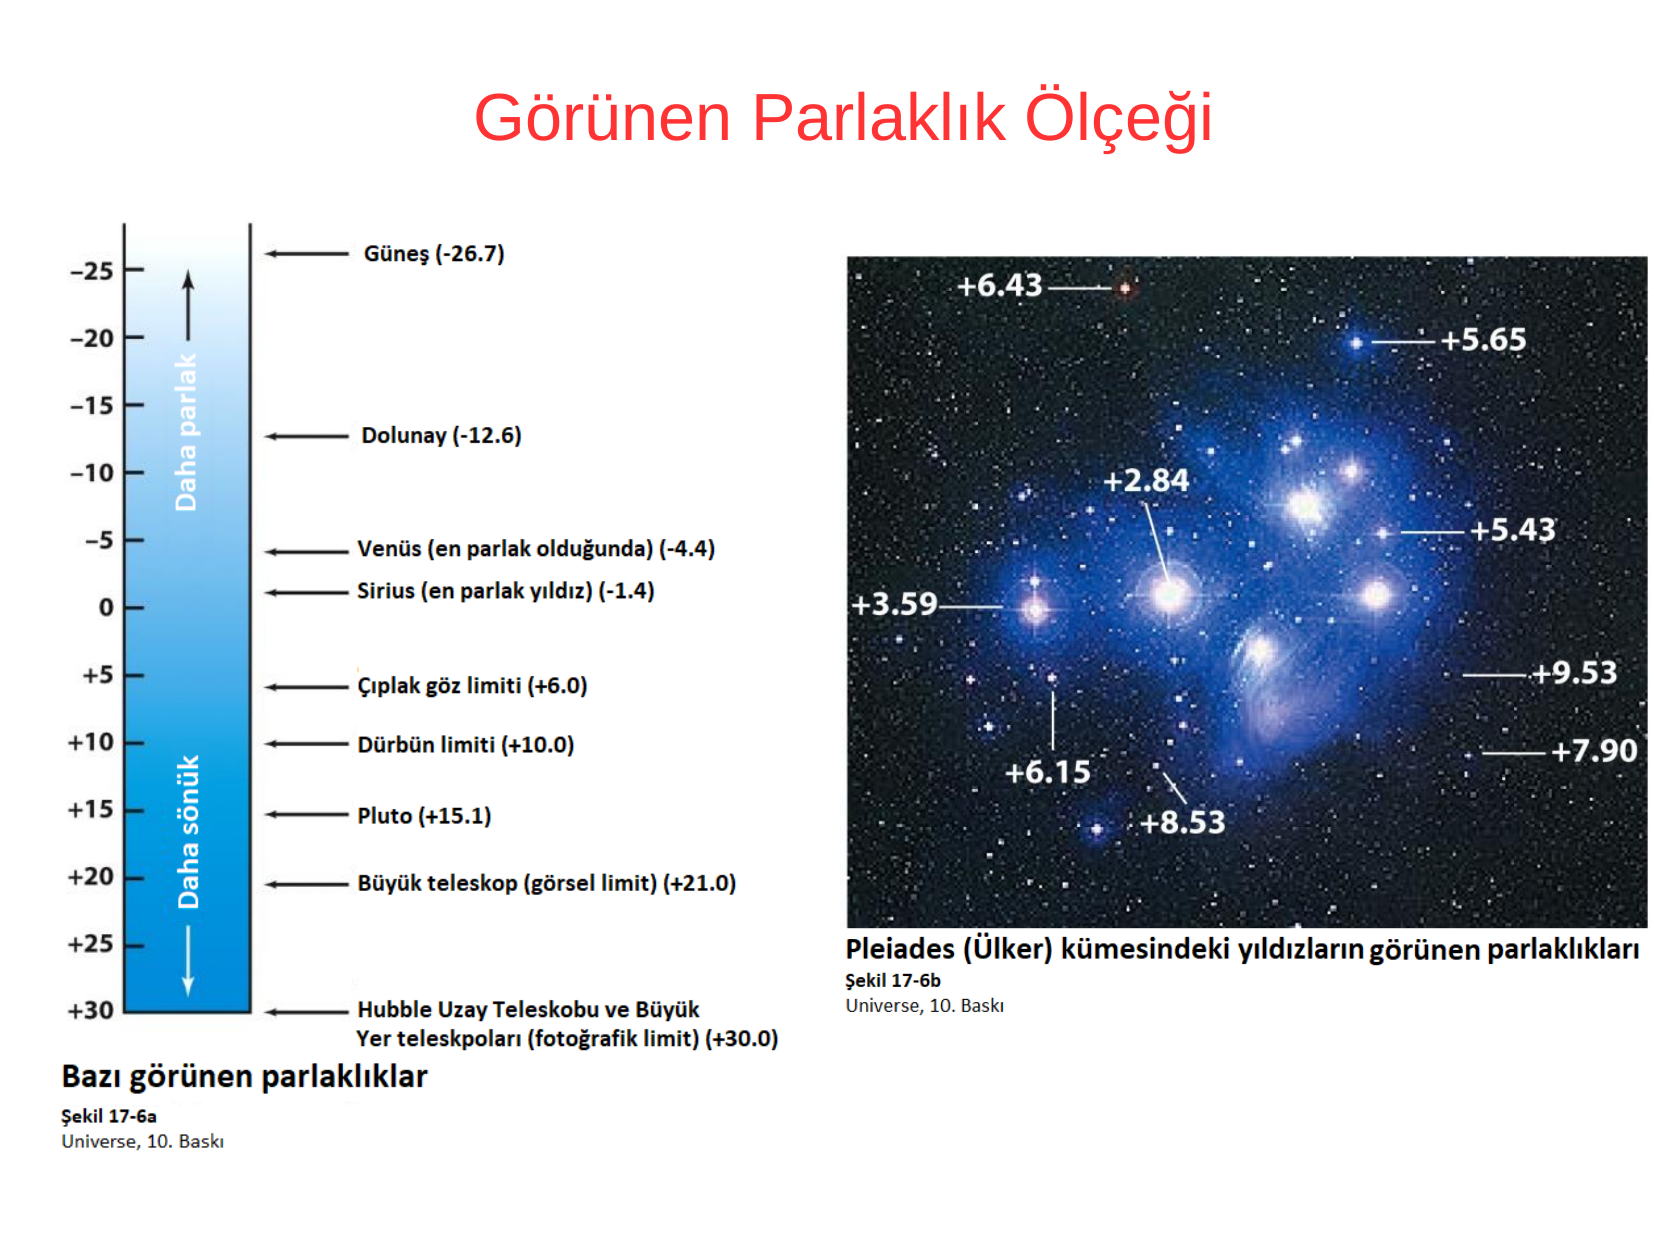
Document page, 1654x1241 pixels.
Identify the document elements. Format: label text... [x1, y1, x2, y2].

picture [840, 254, 1651, 1025]
title Görünen Parlaklık Ölçeği [82, 47, 1571, 181]
picture [60, 210, 784, 1157]
